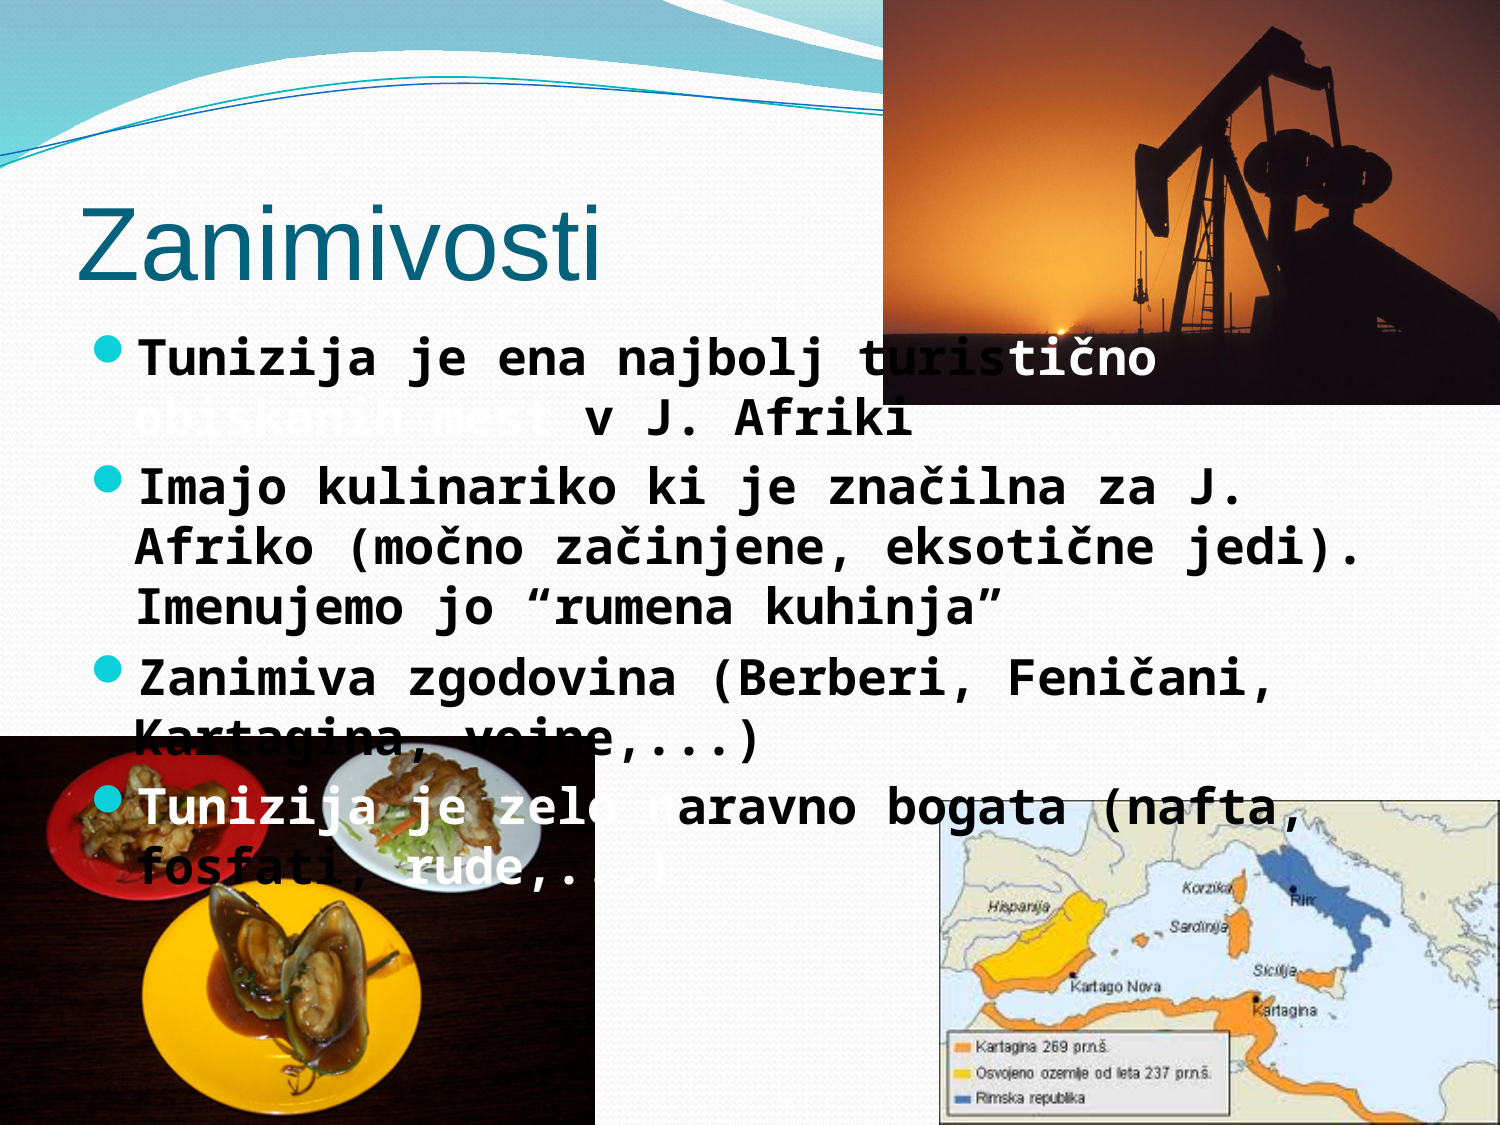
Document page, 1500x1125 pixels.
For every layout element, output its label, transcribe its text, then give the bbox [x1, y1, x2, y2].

list Tunizija je ena najbolj turistično obiskanih mest v J. Afriki Imajo kulinariko ki je značilna za J. Afriko (močno začinjene, eksotične jedi). Imenujemo jo “rumena kuhinja” Zanimiva zgodovina (Berberi, Feničani, Kartagina, vojne,...) Tunizija je zelo naravno bogata (nafta, fosfati, rude,...) [75, 317, 1425, 1038]
picture [24, 147, 49, 156]
picture [0, 0, 1500, 1125]
picture [184, 78, 582, 113]
title Zanimivosti [76, 113, 1427, 302]
picture [205, 85, 839, 113]
